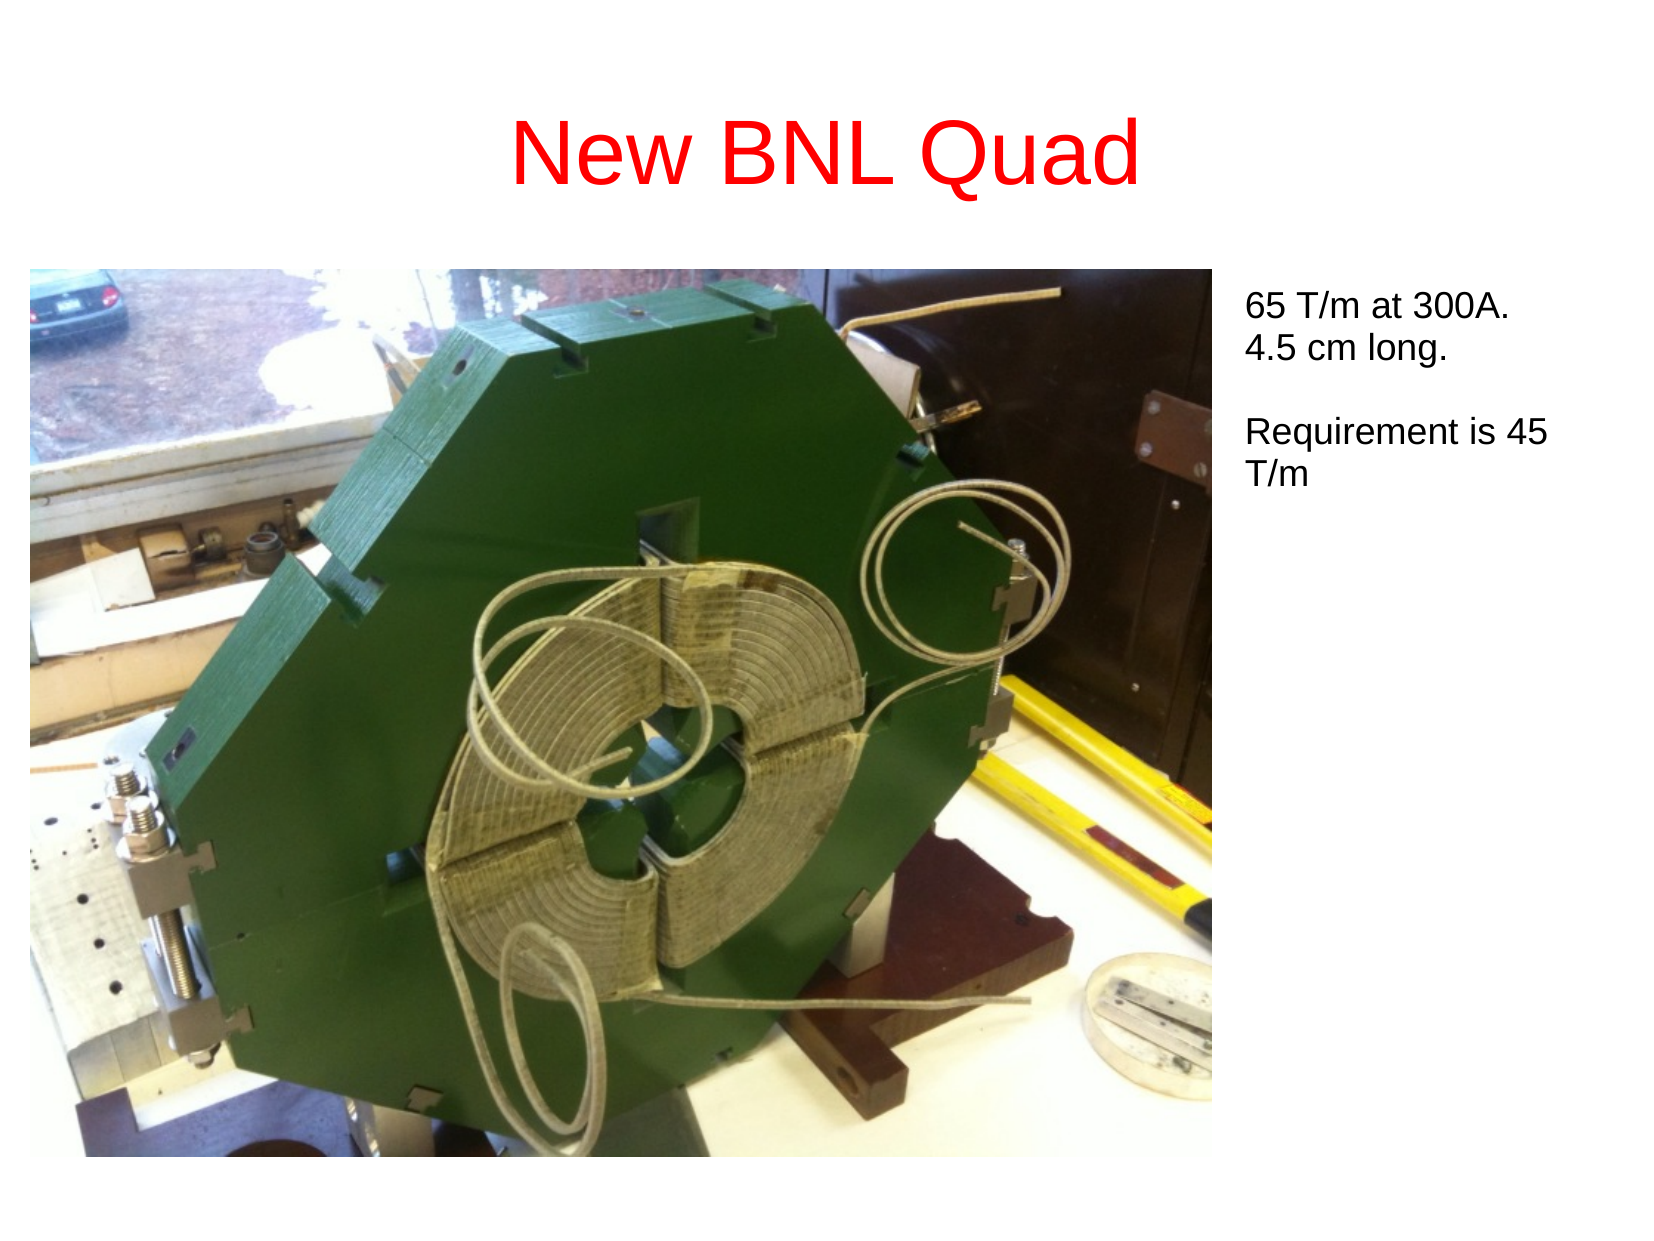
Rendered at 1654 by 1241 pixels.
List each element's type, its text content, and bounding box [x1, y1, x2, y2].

picture [30, 269, 1212, 1157]
title New BNL Quad [82, 56, 1571, 250]
text_box 65 T/m at 300A. 4.5 cm long. Requirement is 45 T/m [1230, 277, 1576, 638]
